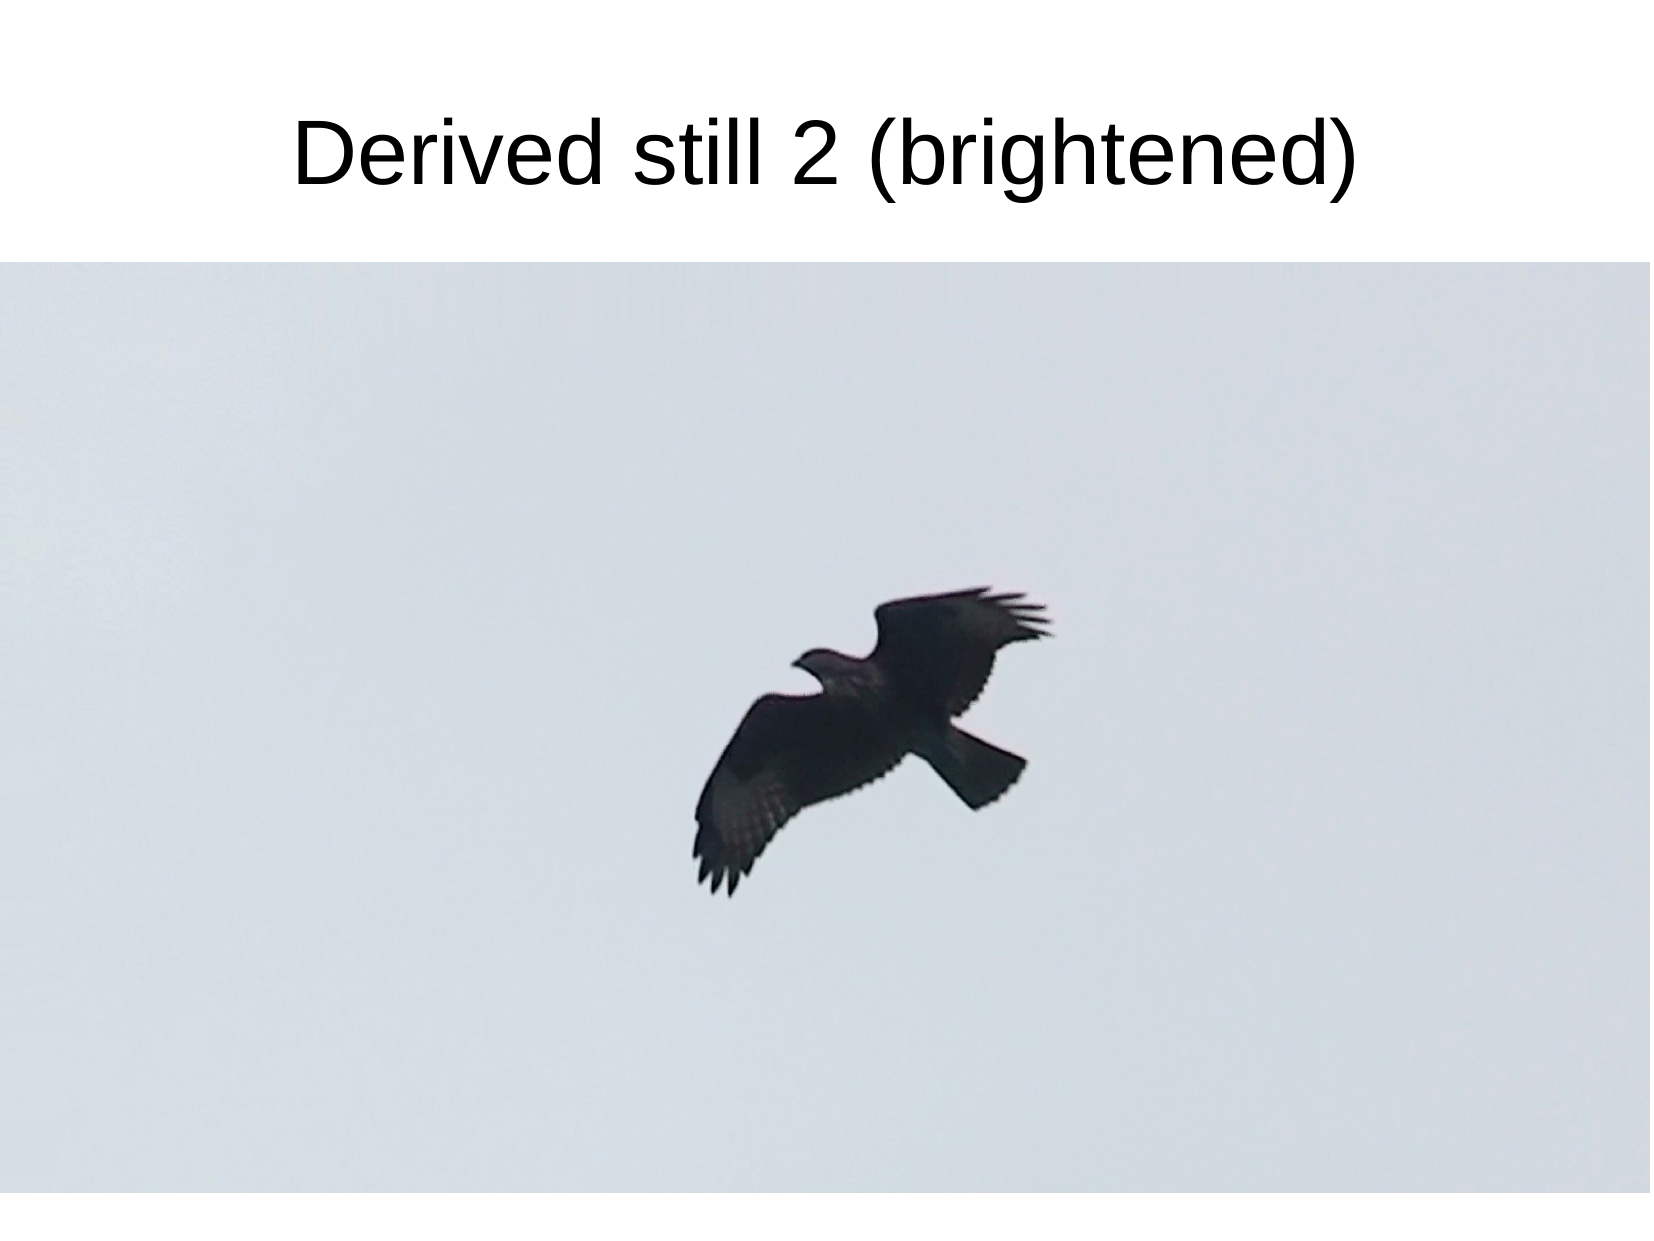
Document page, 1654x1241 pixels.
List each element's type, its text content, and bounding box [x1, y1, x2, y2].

title Derived still 2 (brightened) [82, 56, 1571, 250]
picture [0, 262, 1650, 1193]
